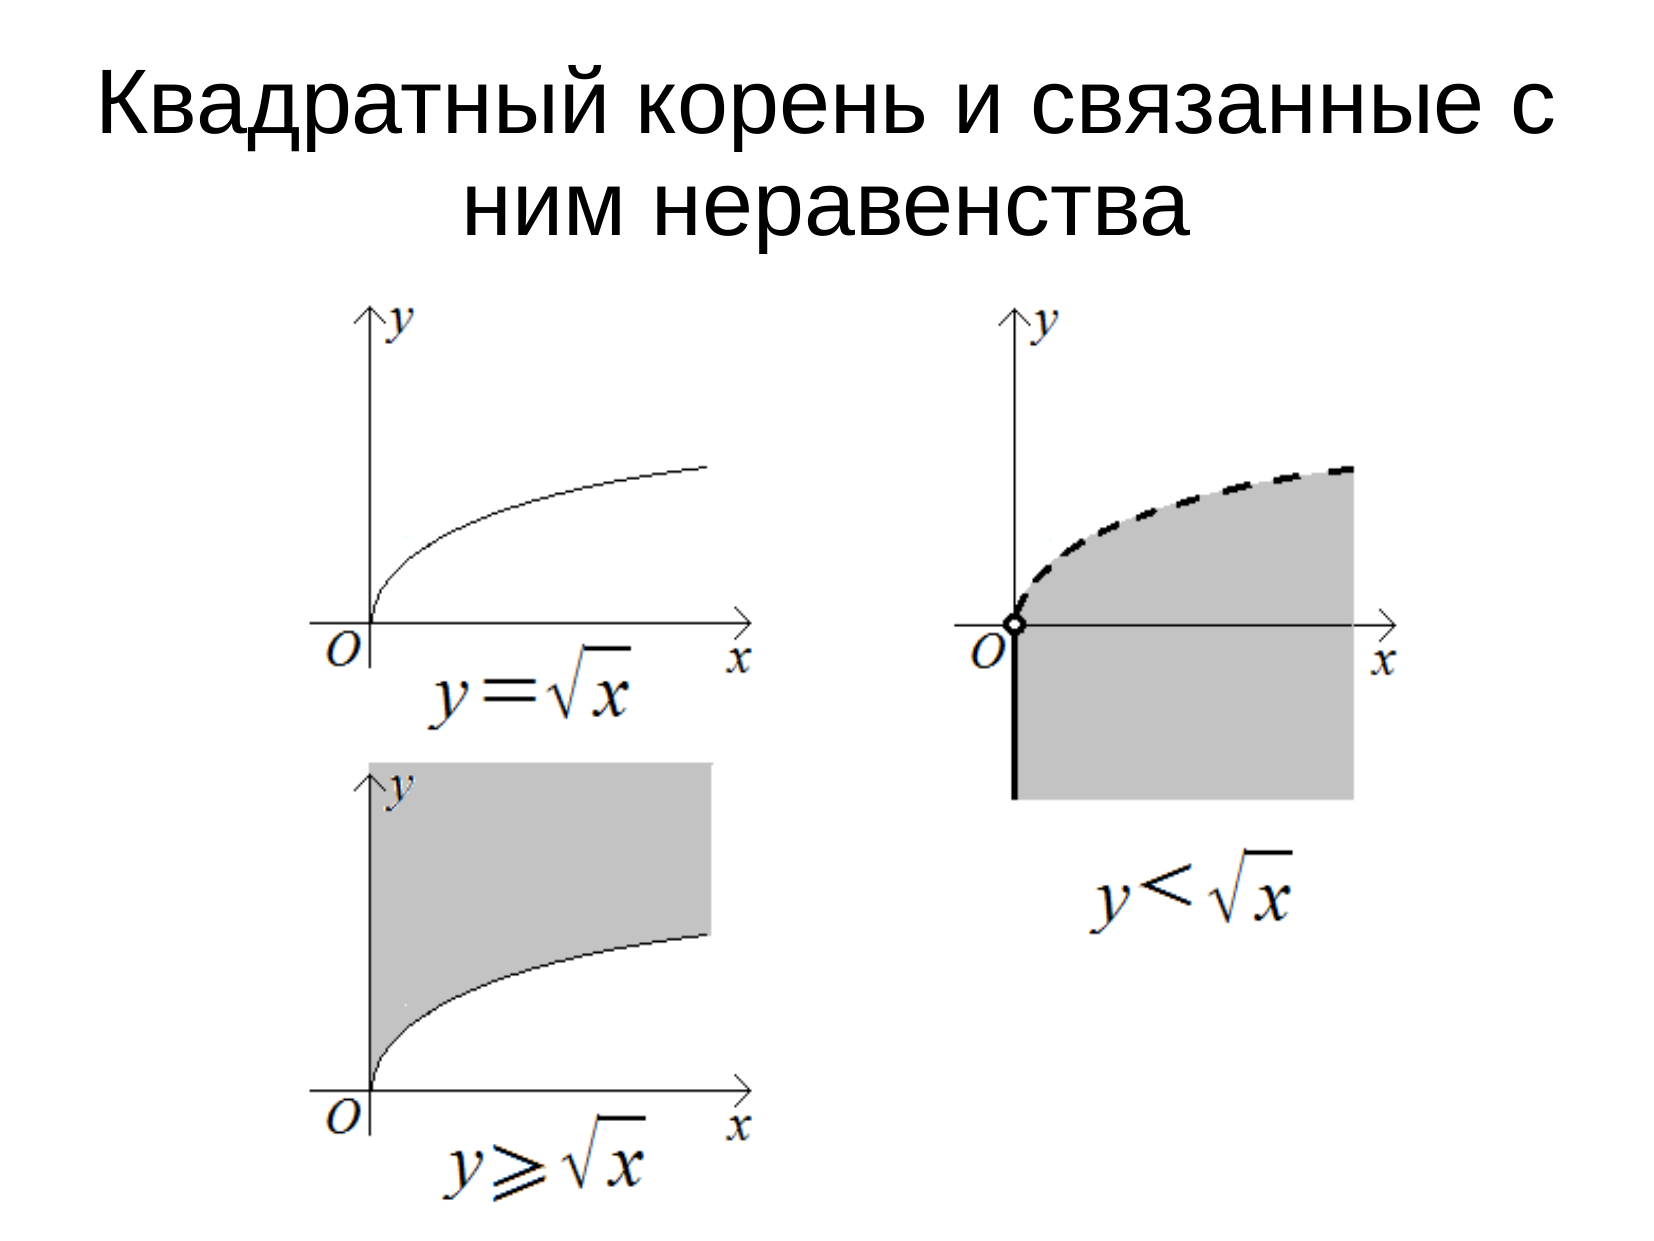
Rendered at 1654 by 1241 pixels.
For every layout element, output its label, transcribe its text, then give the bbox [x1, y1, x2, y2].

title Квадратный корень и связанные с ним неравенства [82, 49, 1571, 257]
picture [29, 289, 1625, 1211]
